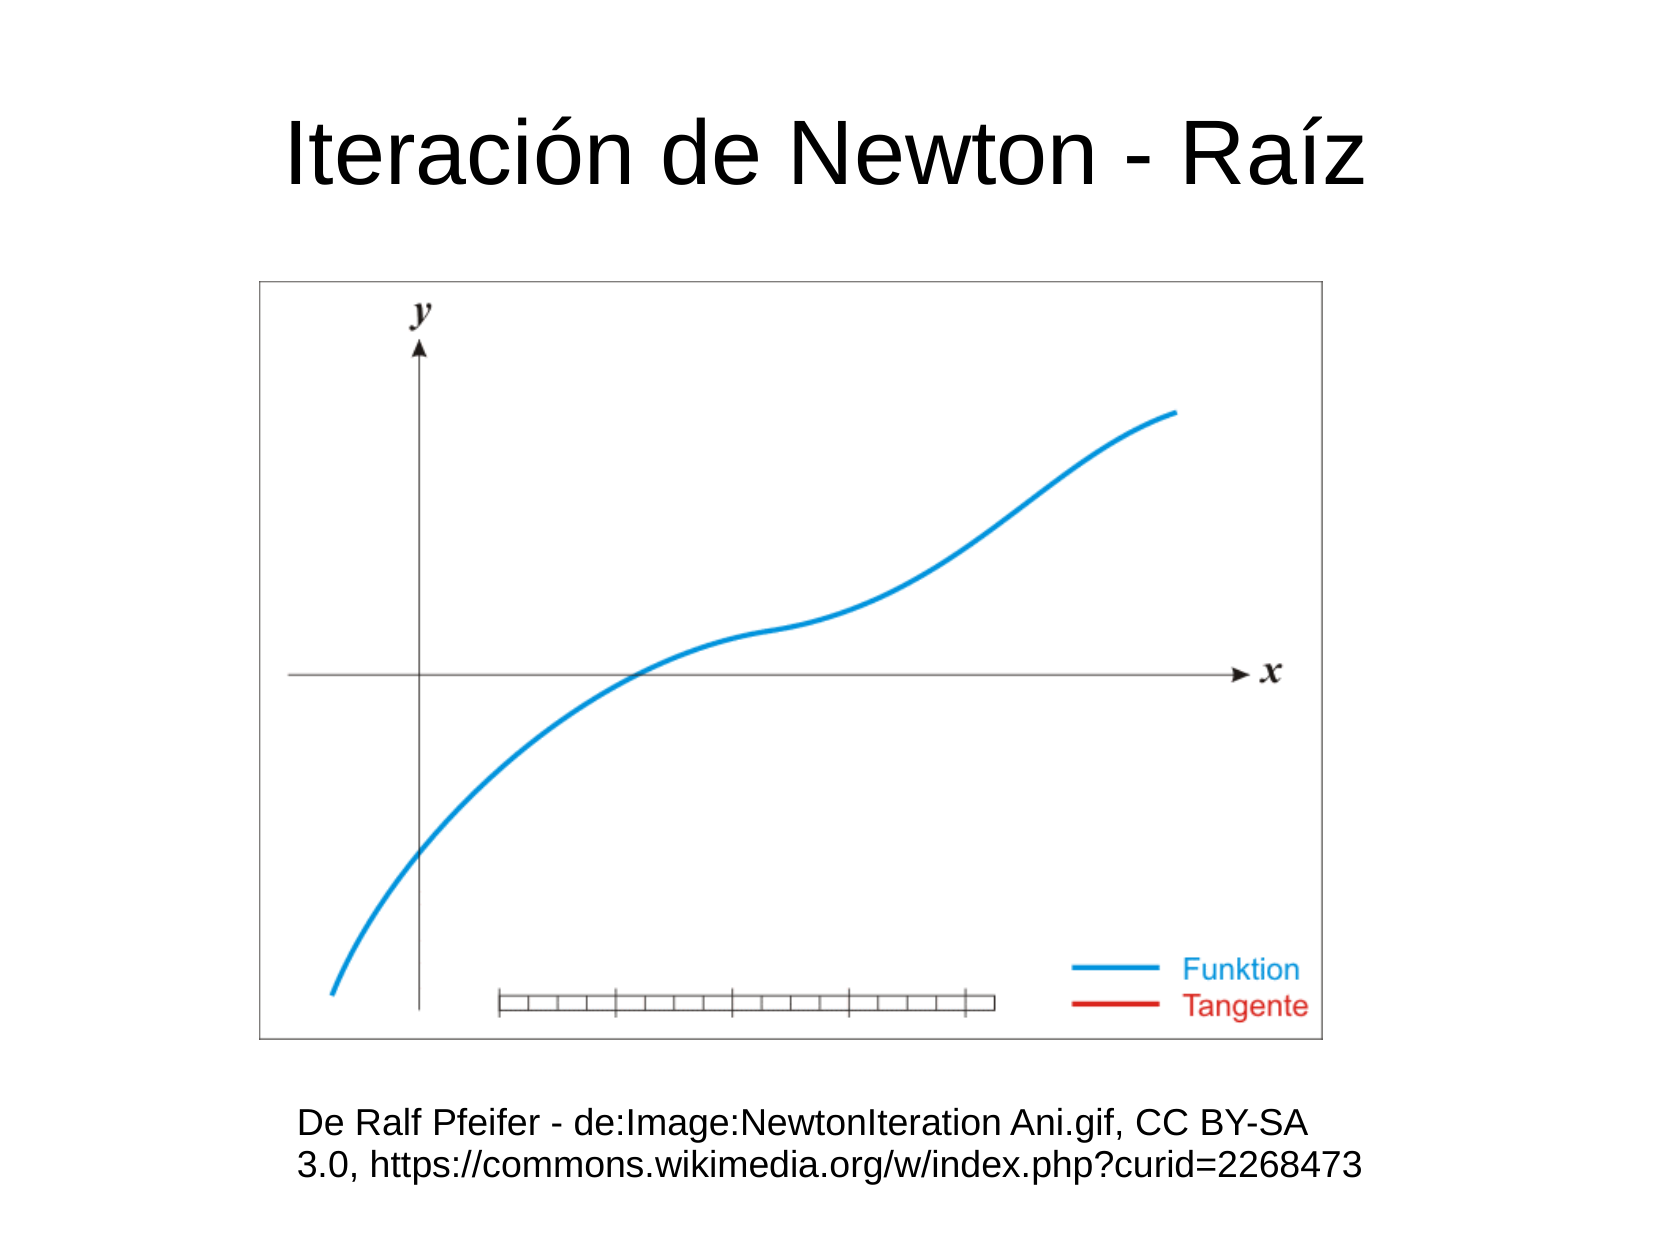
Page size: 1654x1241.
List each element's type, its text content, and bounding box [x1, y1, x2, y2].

picture [259, 281, 1323, 1040]
title Iteración de Newton - Raíz [82, 49, 1571, 257]
text_box De Ralf Pfeifer - de:Image:NewtonIteration Ani.gif, CC BY-SA 3.0, https://commons.wikimedia.org/w/index.php?curid=2268473 [282, 1094, 1394, 1193]
